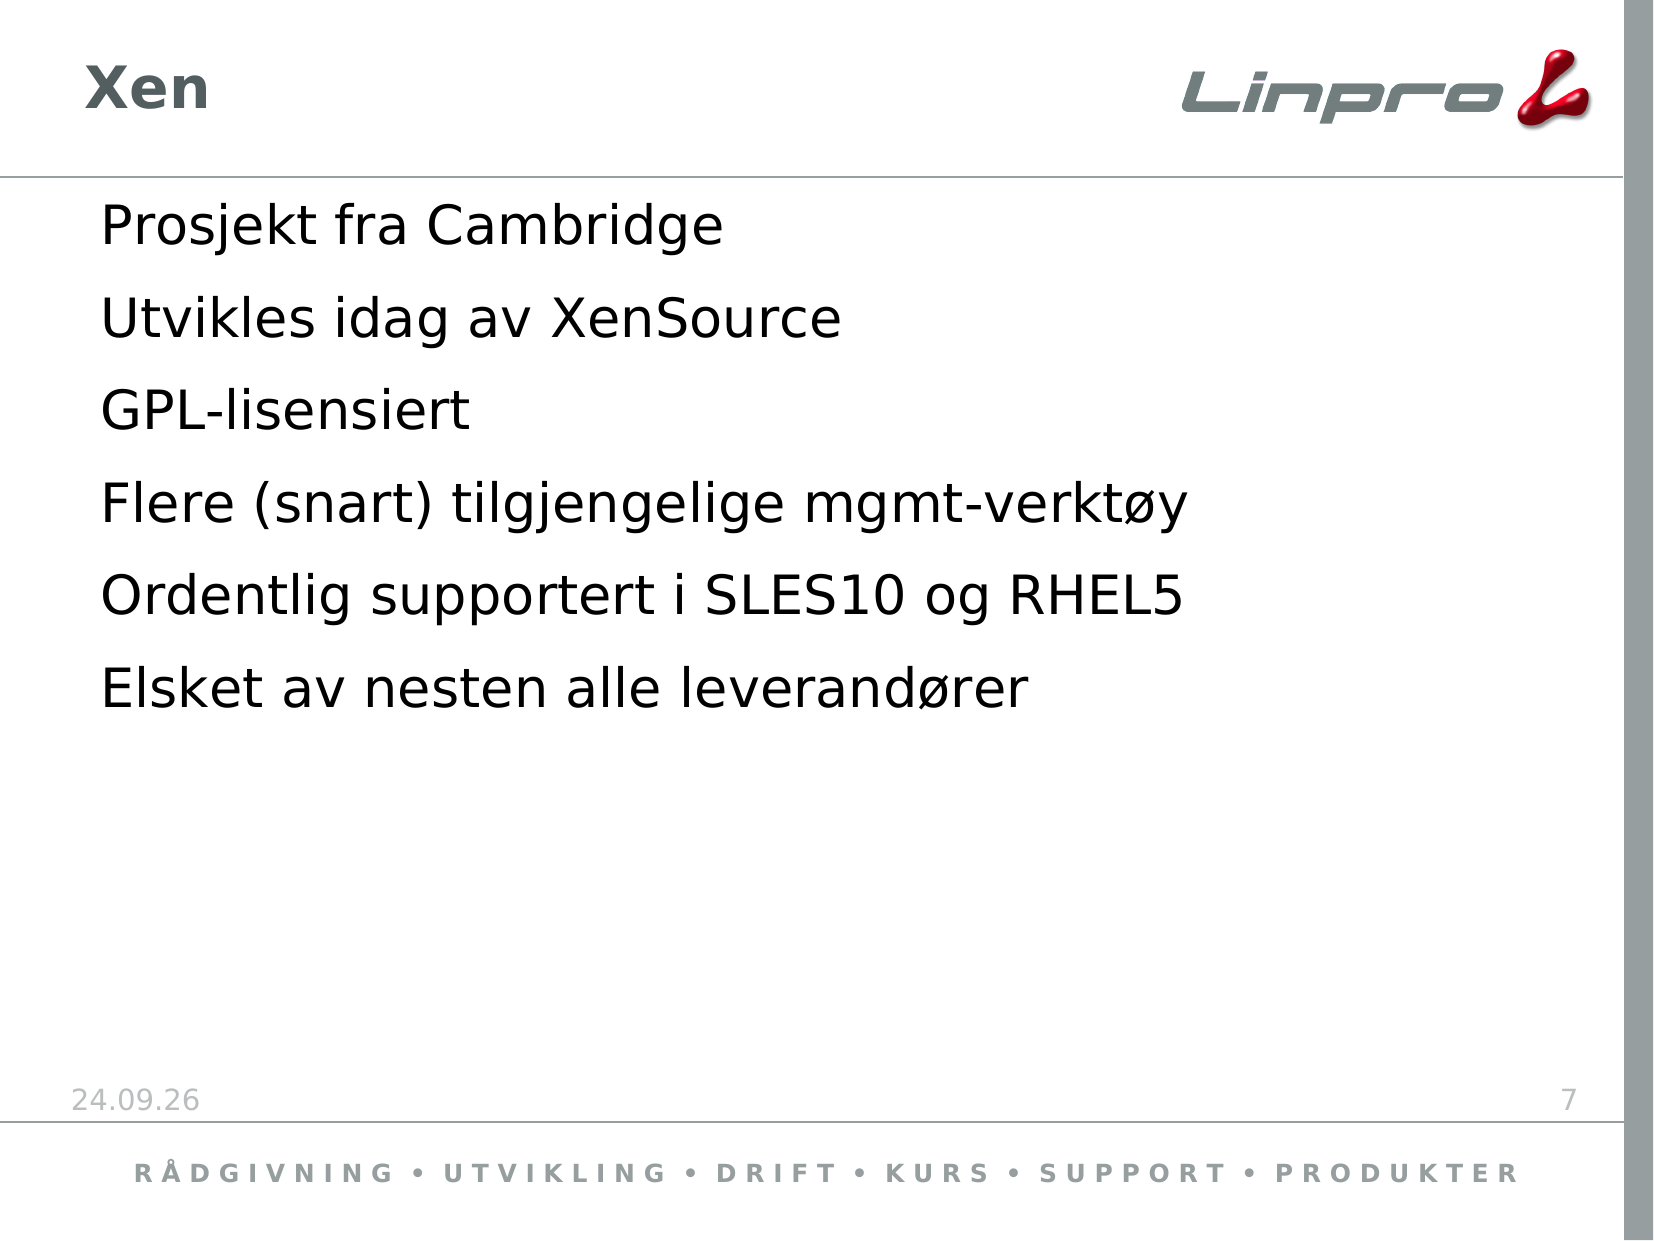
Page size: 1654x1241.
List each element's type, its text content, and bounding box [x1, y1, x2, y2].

list Prosjekt fra Cambridge Utvikles idag av XenSource GPL-lisensiert Flere (snart) tilgjengelige mgmt-verktøy Ordentlig supportert i SLES10 og RHEL5 Elsket av nesten alle leverandører [82, 194, 1571, 1039]
title Xen [84, 49, 1573, 128]
picture [1181, 47, 1595, 133]
